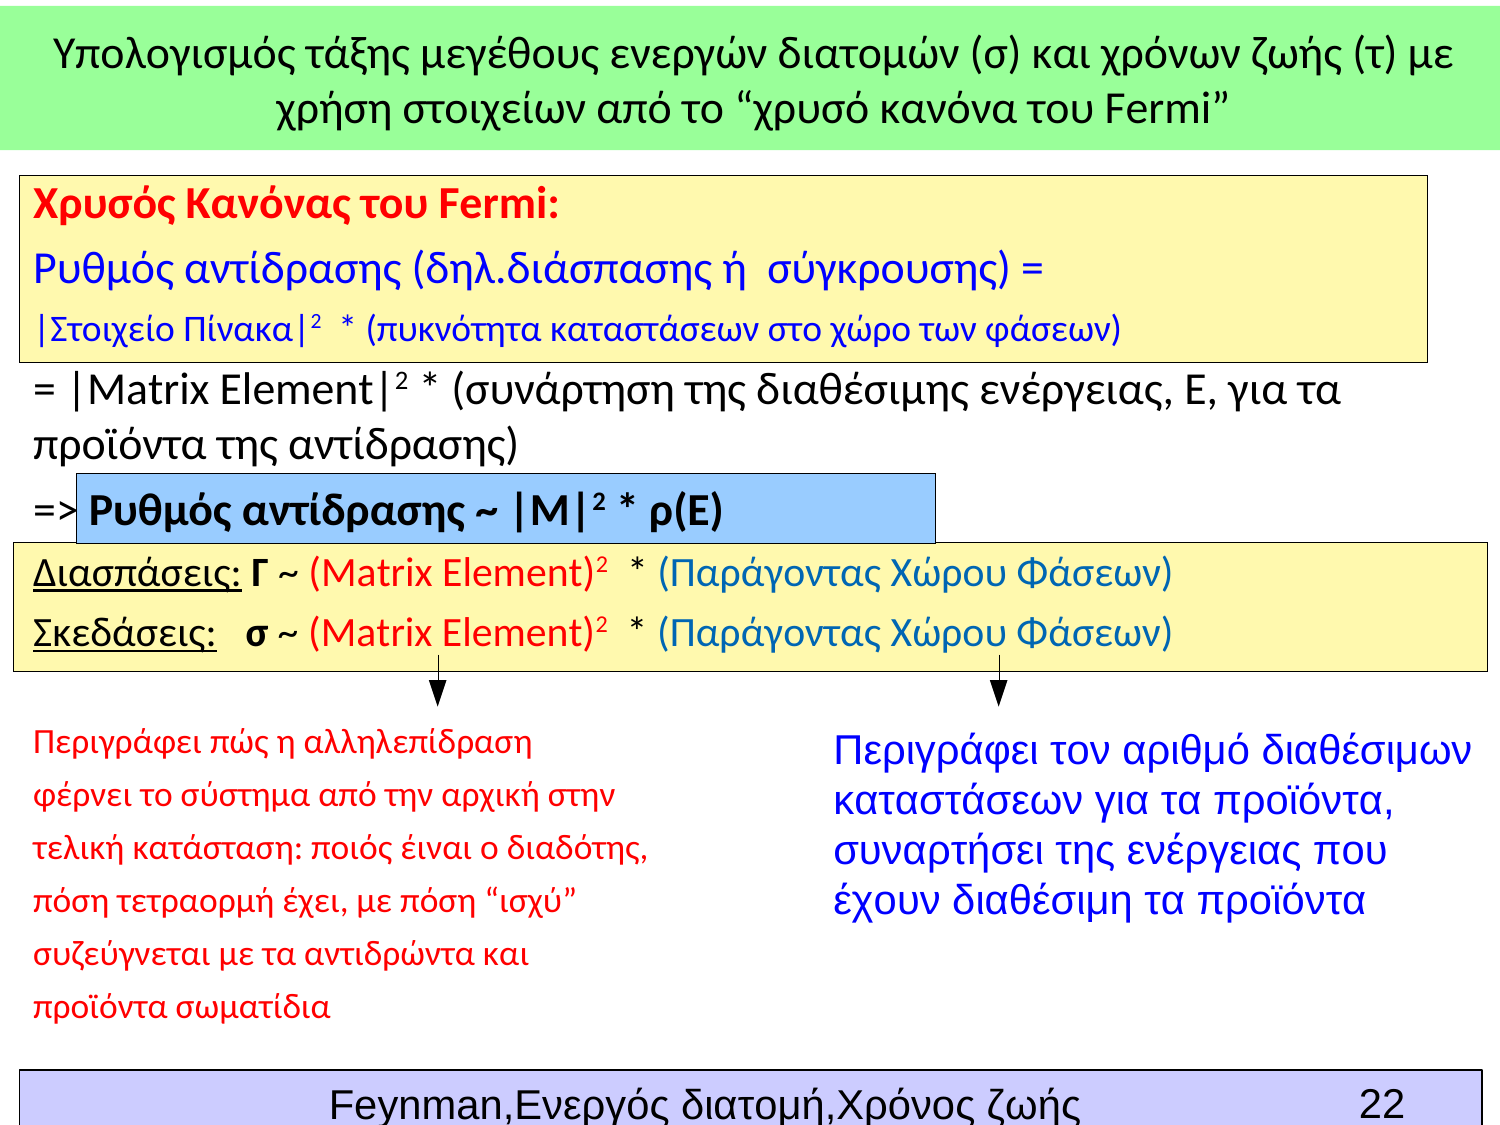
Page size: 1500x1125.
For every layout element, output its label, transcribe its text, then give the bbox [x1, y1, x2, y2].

text_box Χρυσός Κανόνας του Fermi: Ρυθμός αντίδρασης (δηλ.διάσπασης ή σύγκρουσης) = |Στοιχείο Πίνακα|2 * (πυκνότητα καταστάσεων στο χώρο των φάσεων) = |Μatrix Element|2 * (συνάρτηση της διαθέσιμης ενέργειας, E, για τα προϊόντα της αντίδρασης) => Ρυθμός αντίδρασης ~ |Μ|2 * ρ(Ε) Διασπάσεις: Γ ~ (Matrix Element)2 * (Παράγοντας Χώρου Φάσεων) Σκεδάσεις: σ ~ (Matrix Element)2 * (Παράγοντας Χώρου Φάσεων) Περιγράφει πώς η αλληλεπίδραση φέρνει το σύστημα από την αρχική στην τελική κατάσταση: ποιός έιναι ο διαδότης, πόση τετραορμή έχει, με πόση “ισχύ” συζεύγνεται με τα αντιδρώντα και προϊόντα σωματίδια [18, 165, 1500, 598]
text_box Περιγράφει τον αριθμό διαθέσιμων καταστάσεων για τα προϊόντα, συναρτήσει της ενέργειας που έχουν διαθέσιμη τα προϊόντα [818, 715, 1488, 931]
text_box Υπολογισμός τάξης μεγέθους ενεργών διατομών (σ) και χρόνων ζωής (τ) με χρήση στοιχείων από το “χρυσό κανόνα του Fermi” [0, 5, 1500, 151]
text_box [13, 542, 1488, 672]
